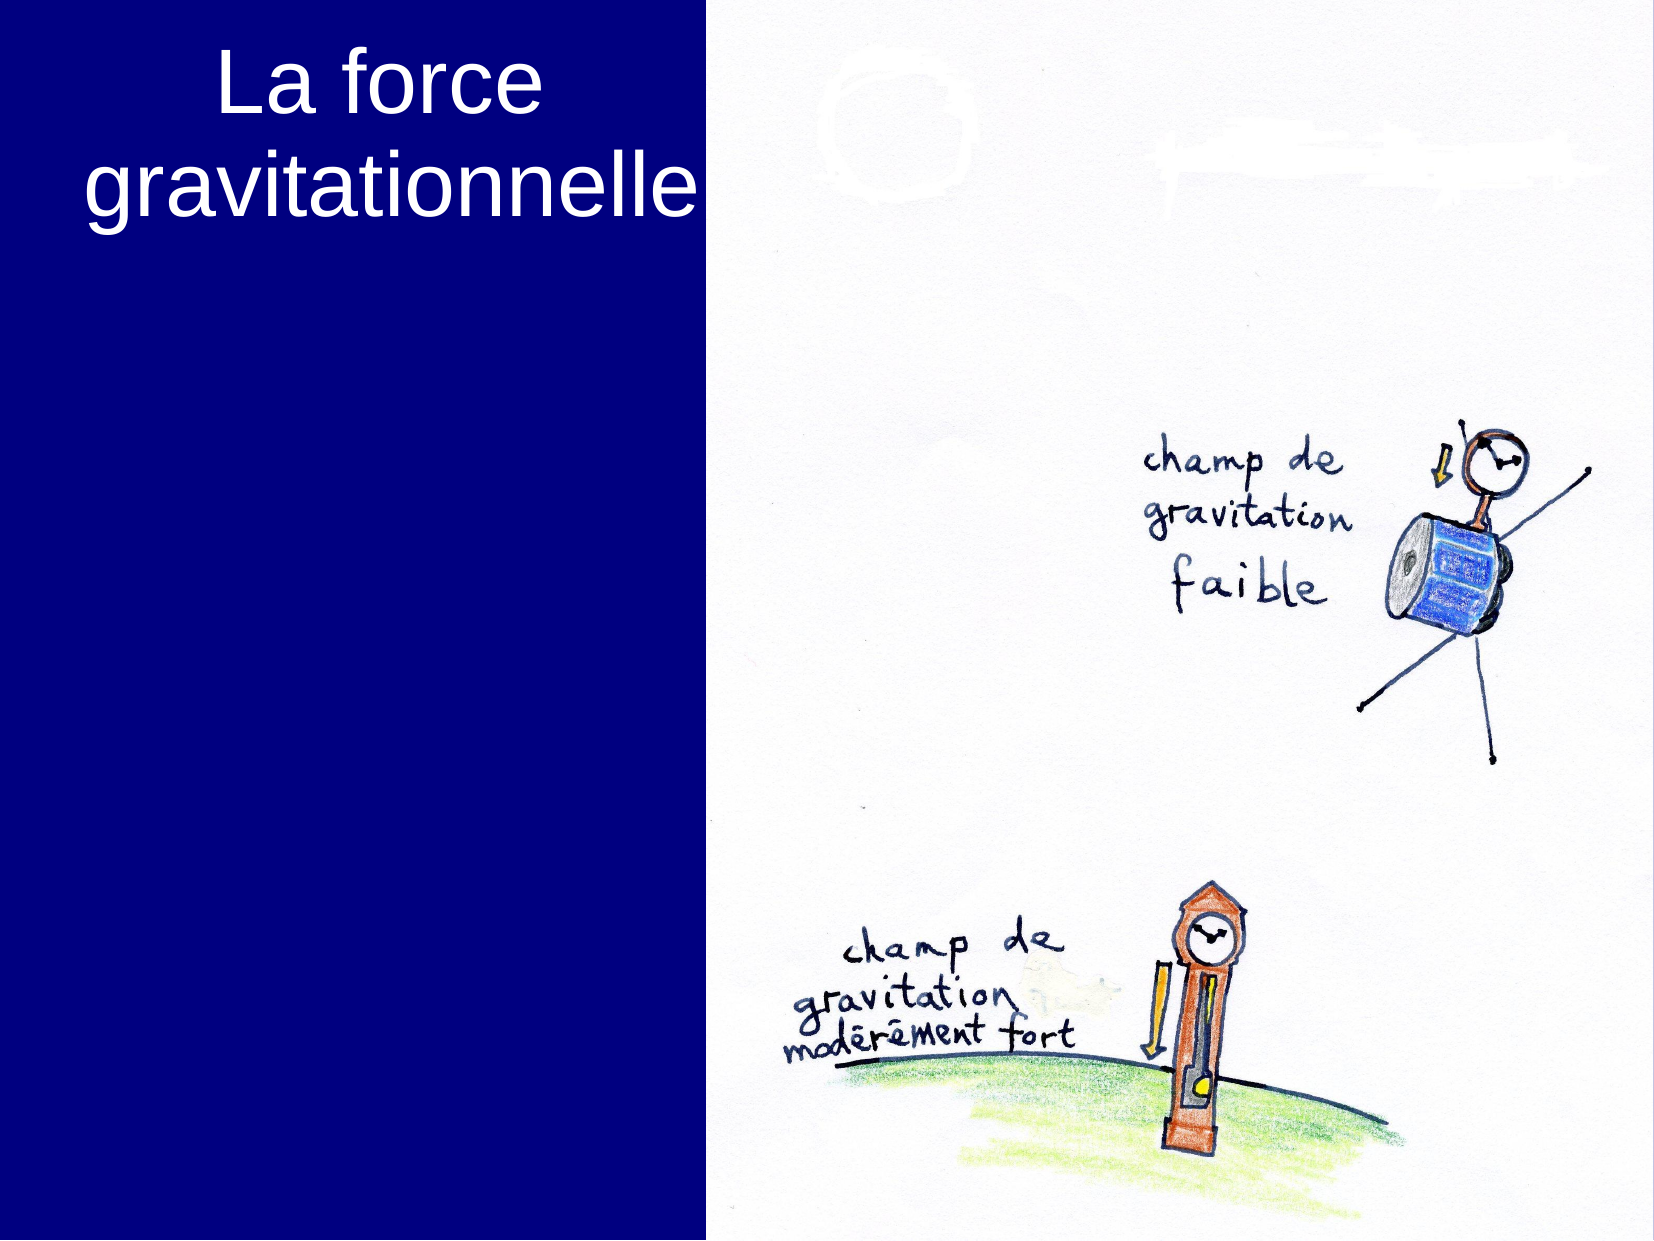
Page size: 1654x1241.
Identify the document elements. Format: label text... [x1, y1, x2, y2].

picture [706, 0, 1654, 1241]
title La force gravitationnelle [17, 29, 706, 237]
